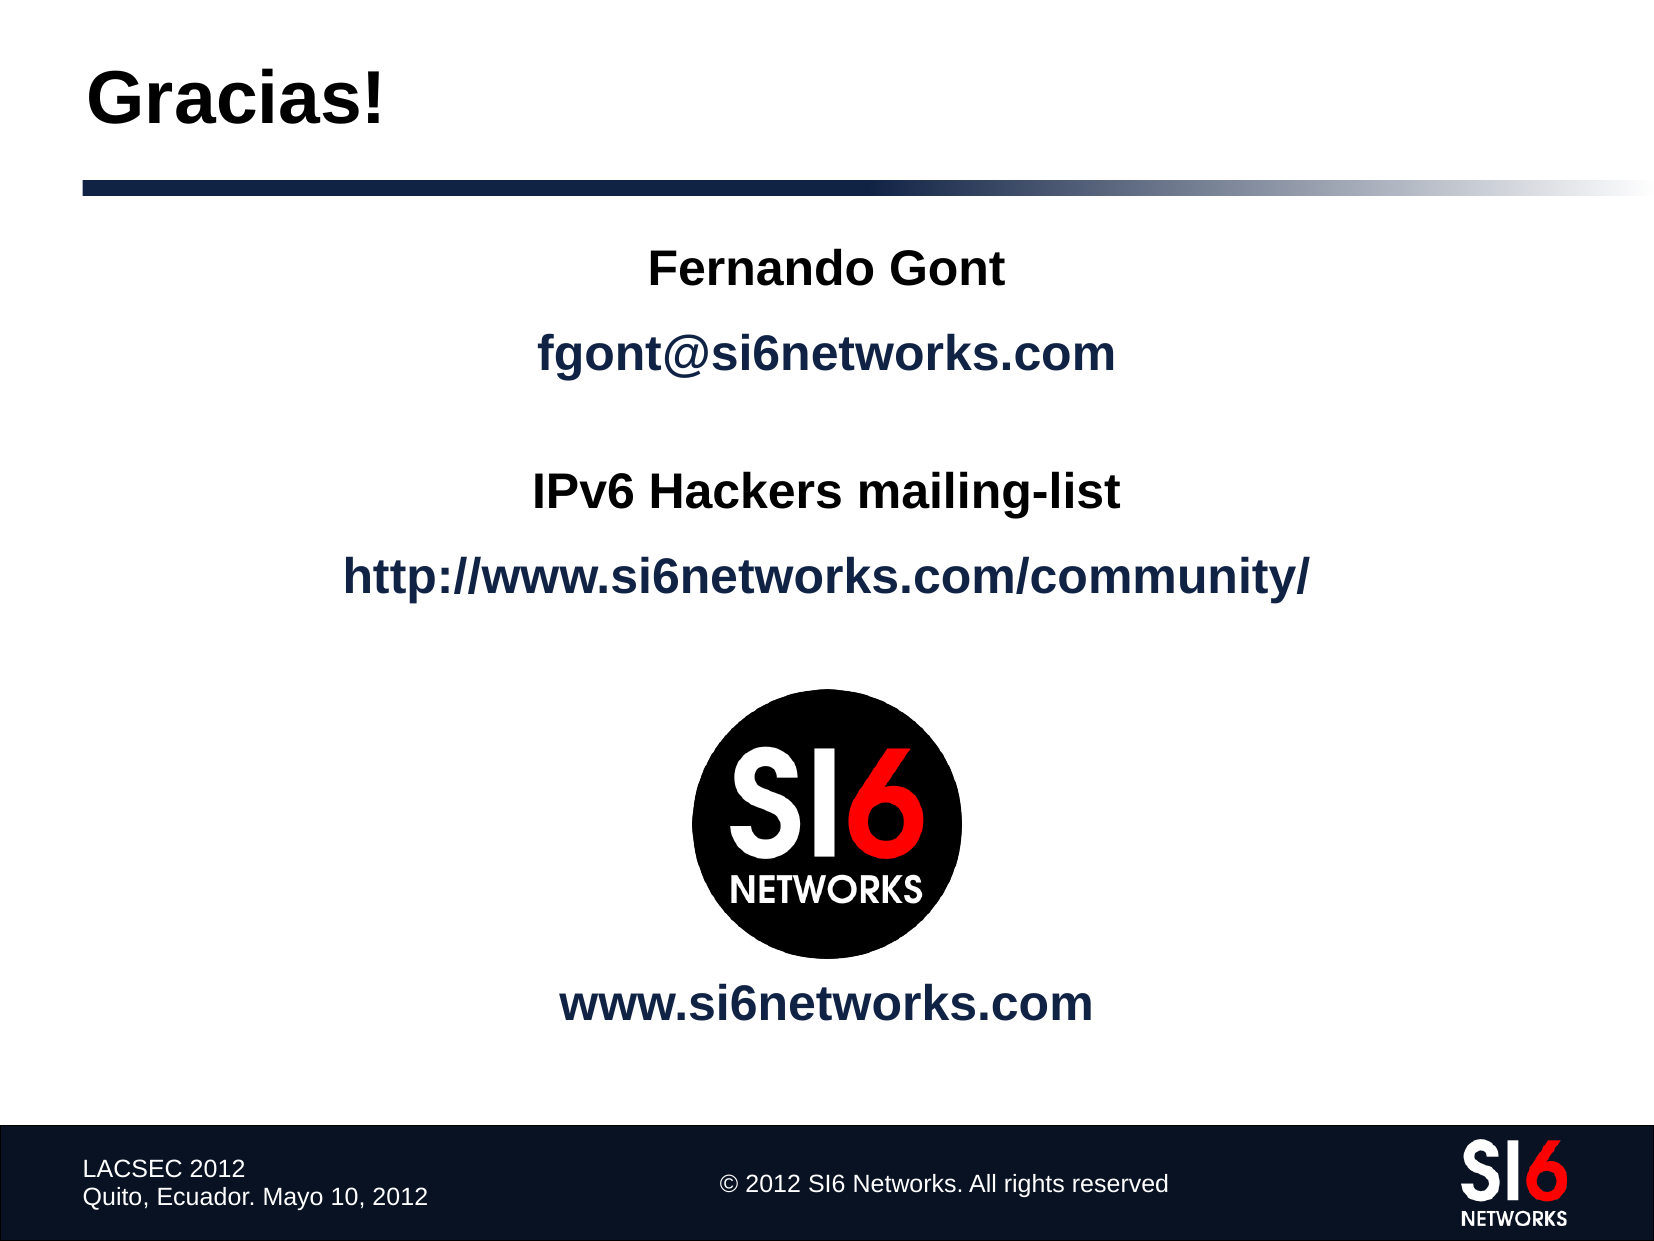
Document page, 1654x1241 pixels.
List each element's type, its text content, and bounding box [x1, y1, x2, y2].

title Gracias! [86, 30, 1576, 166]
picture [692, 689, 962, 959]
picture [1461, 1139, 1567, 1226]
list Fernando Gont fgont@si6networks.com IPv6 Hackers mailing-list http://www.si6networks.com/community/ www.si6networks.com [82, 240, 1571, 1059]
